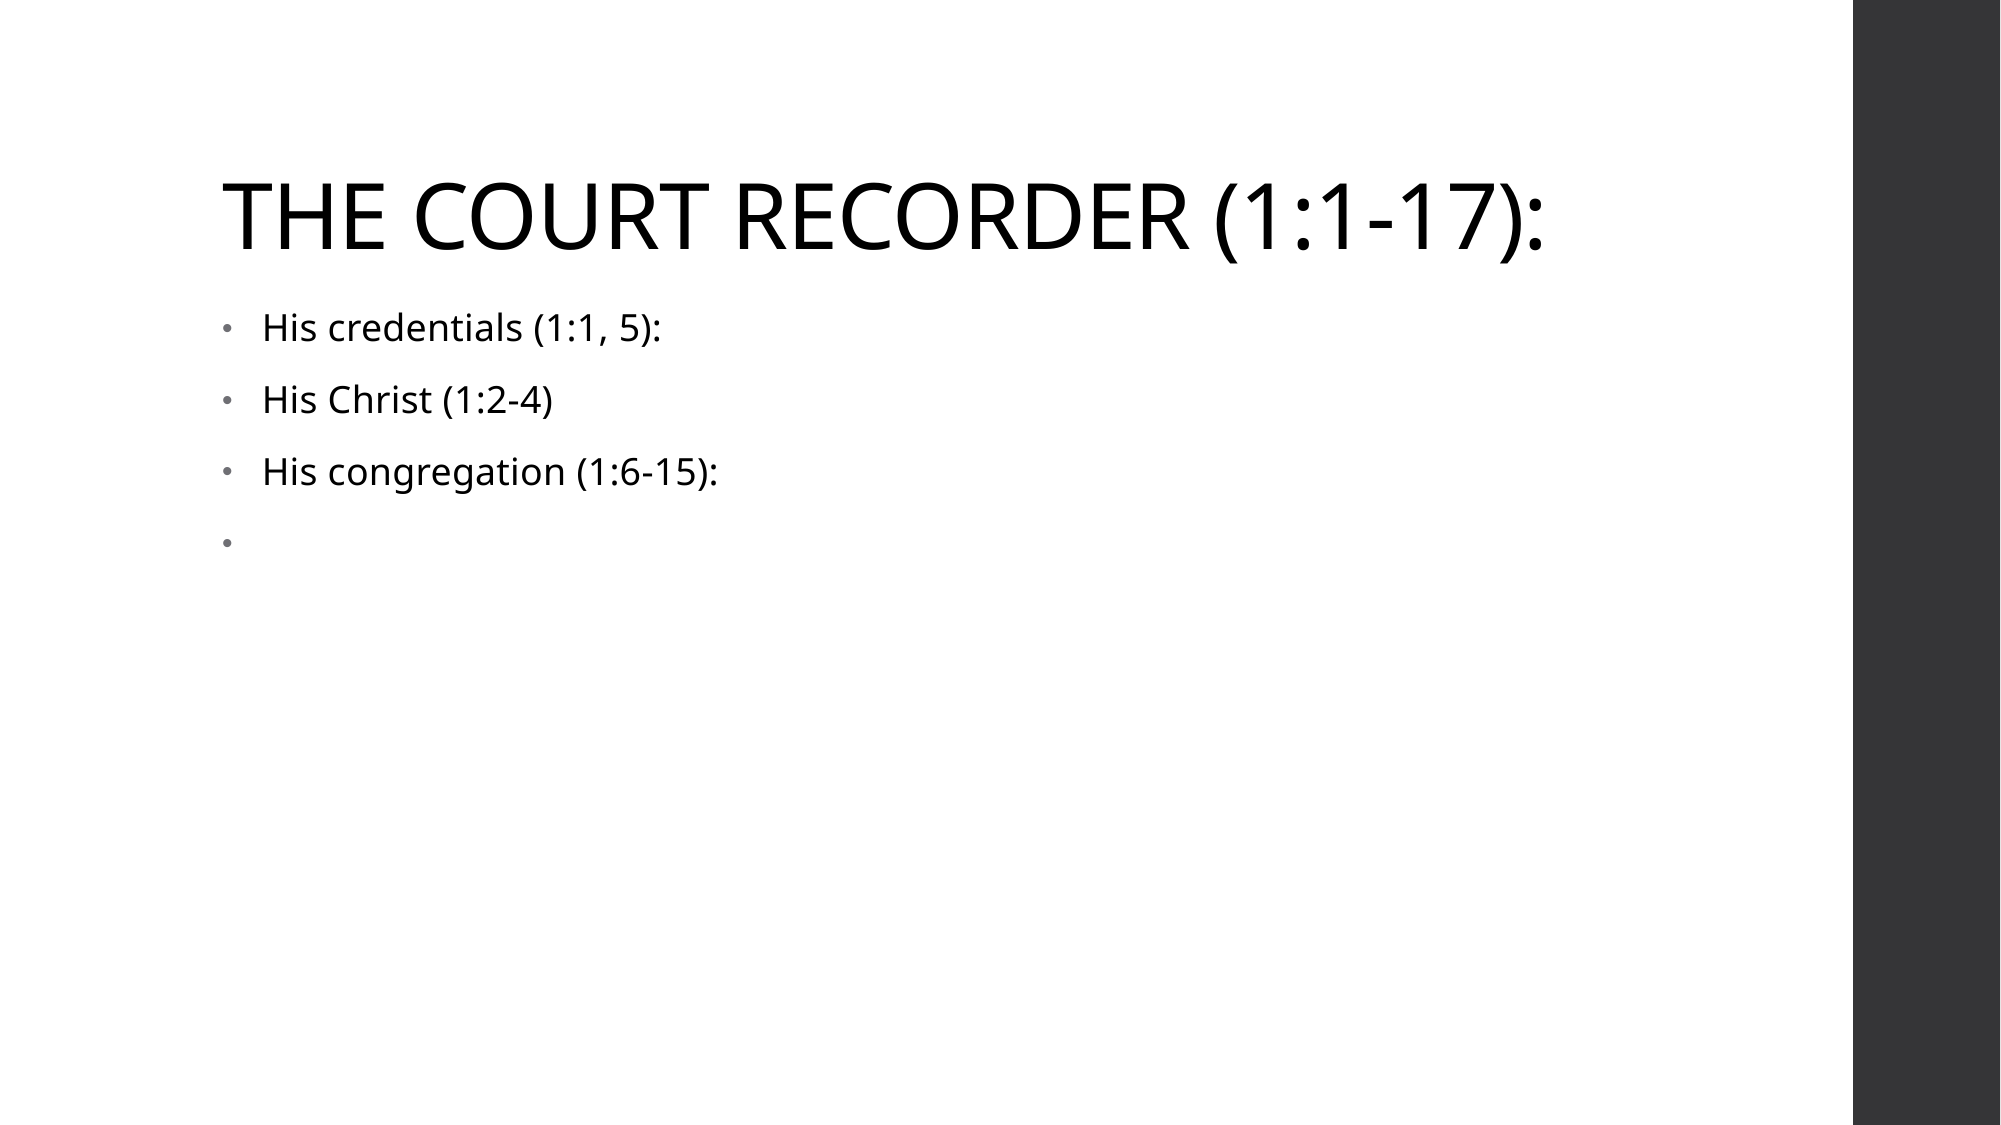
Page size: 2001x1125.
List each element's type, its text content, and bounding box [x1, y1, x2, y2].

title THE COURT RECORDER (1:1-17): [206, 60, 1797, 278]
list His credentials (1:1, 5): His Christ (1:2-4) His congregation (1:6-15): [206, 299, 1617, 1014]
